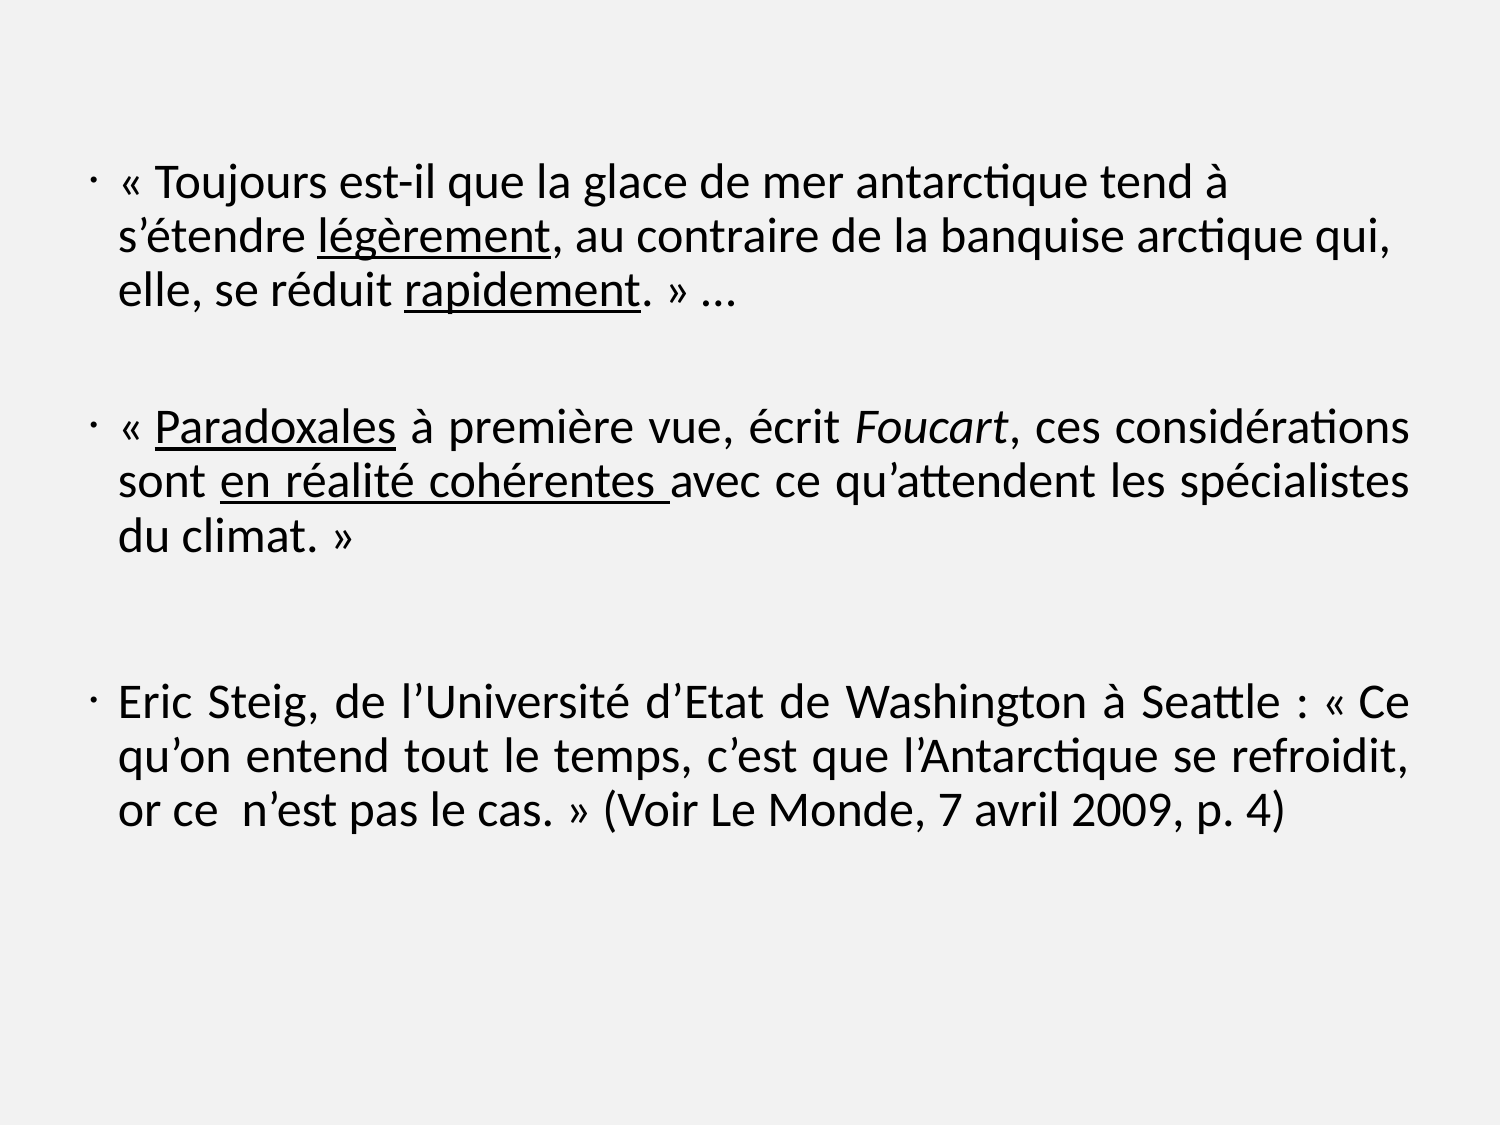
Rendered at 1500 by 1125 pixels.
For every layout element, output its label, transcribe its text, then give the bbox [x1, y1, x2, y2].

list « Toujours est-il que la glace de mer antarctique tend à s’étendre légèrement, au contraire de la banquise arctique qui, elle, se réduit rapidement. » … « Paradoxales à première vue, écrit Foucart, ces considérations sont en réalité cohérentes avec ce qu’attendent les spécialistes du climat. » Eric Steig, de l’Université d’Etat de Washington à Seattle : « Ce qu’on entend tout le temps, c’est que l’Antarctique se refroidit, or ce n’est pas le cas. » (Voir Le Monde, 7 avril 2009, p. 4) [75, 48, 1425, 929]
